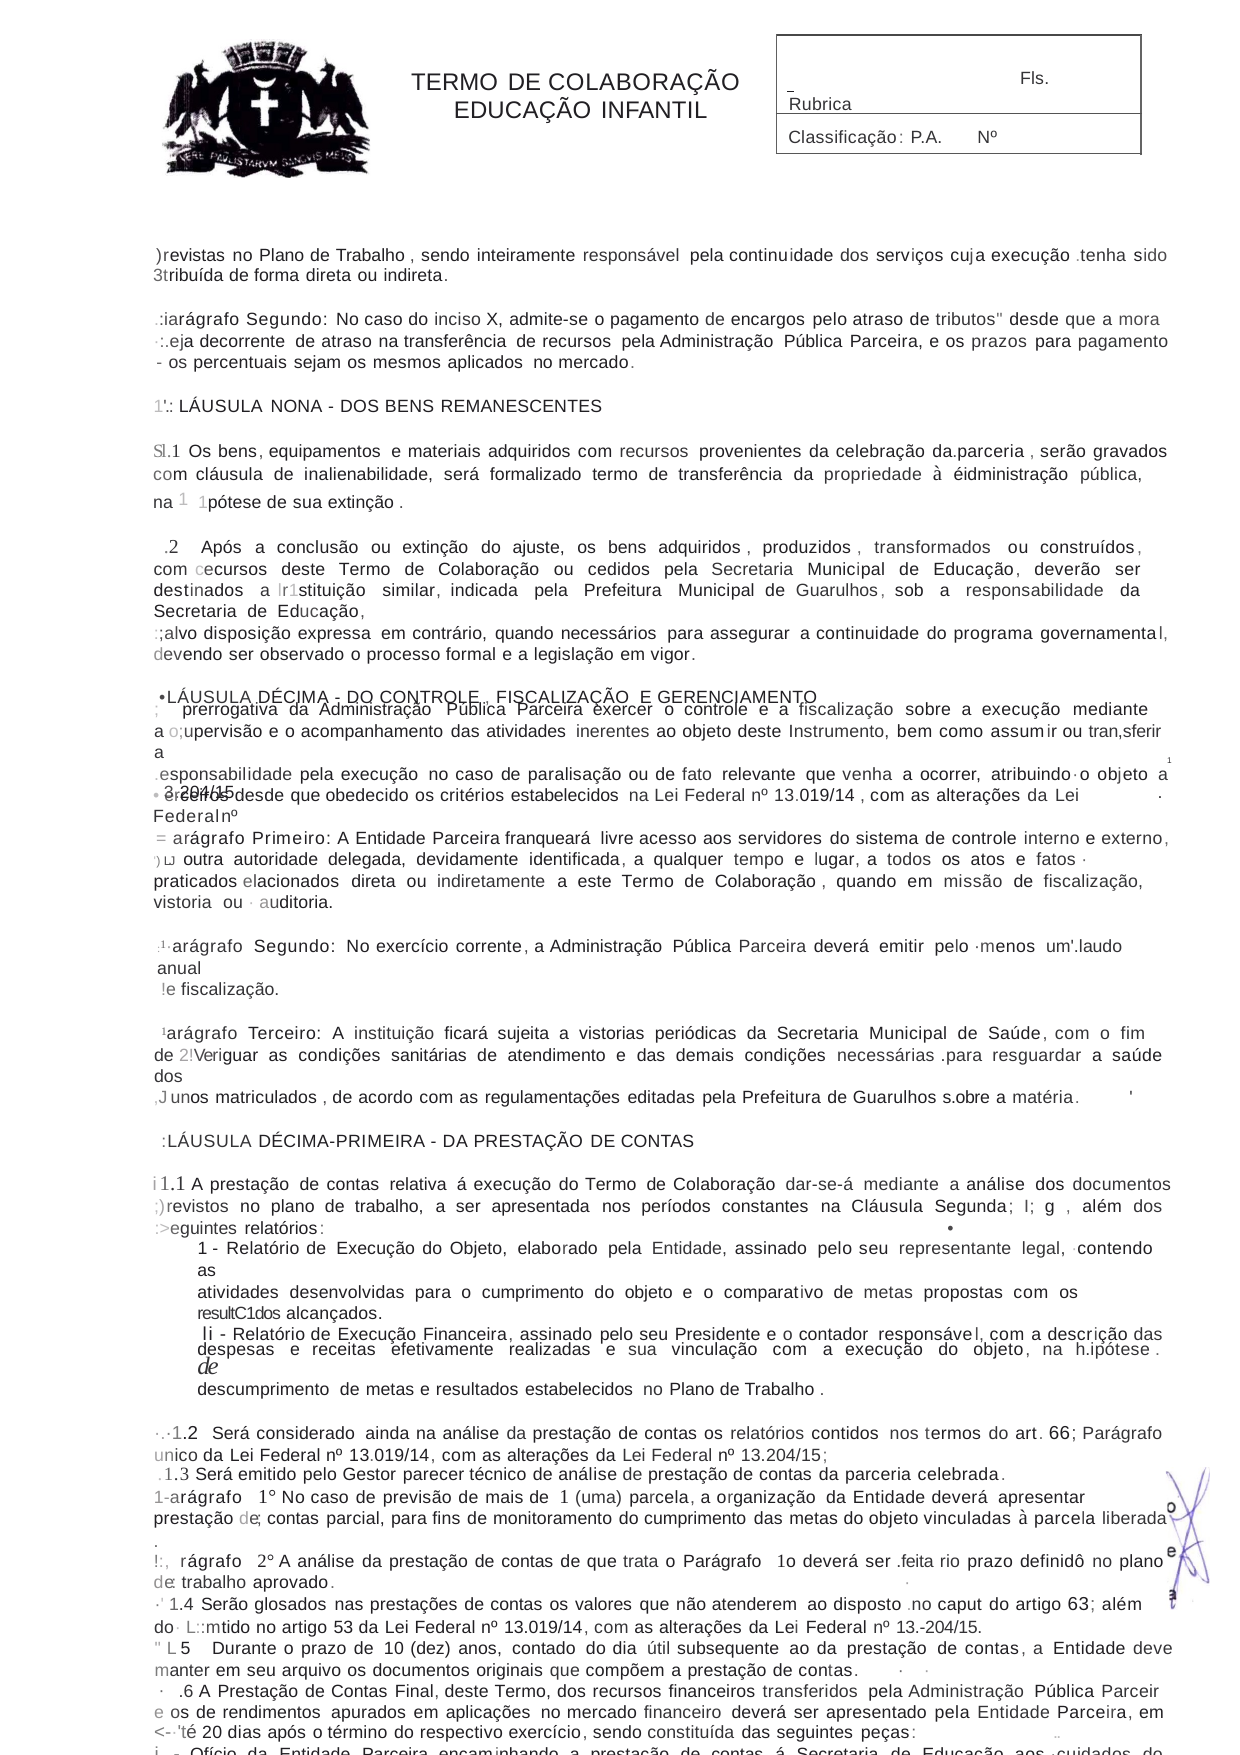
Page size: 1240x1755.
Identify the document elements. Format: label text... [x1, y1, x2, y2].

text_box [1176, 1468, 1210, 1610]
text_box )revistas no Plano de Trabalho , sendo inteiramente responsável pela continuidade dos serviços cuja execução .tenha sido 3tribuída de forma direta ou indireta. .:iarágrafo Segundo: No caso do inciso X, admite-se o pagamento de encargos pelo atraso de tributos" desde que a mora ·:.eja decorrente de atraso na transferência de recursos pela Administração Pública Parceira, e os prazos para pagamento - os percentuais sejam os mesmos aplicados no mercado. 1'.: LÁUSULA NONA - DOS BENS REMANESCENTES Sl.1 Os bens, equipamentos e materiais adquiridos com recursos provenientes da celebração da.parceria , serão gravados com cláusula de inalienabilidade, será formalizado termo de transferência da propriedade à éidministração pública, na 1 1pótese de sua extinção . .2 Após a conclusão ou extinção do ajuste, os bens adquiridos , produzidos , transformados ou construídos, com cecursos deste Termo de Colaboração ou cedidos pela Secretaria Municipal de Educação, deverão ser destinados a lr1stituição similar, indicada pela Prefeitura Municipal de Guarulhos, sob a responsabilidade da Secretaria de Educação, :;alvo disposição expressa em contrário, quando necessários para assegurar a continuidade do programa governamental, devendo ser observado o processo formal e a legislação em vigor. •LÁUSULA DÉCIMA - DO CONTROLE , FISCALIZAÇÃO E GERENCIAMENTO [151, 244, 1171, 676]
text_box [162, 40, 370, 178]
text_box 3.204/15 . . = arágrafo Primeiro: A Entidade Parceira franqueará livre acesso aos servidores do sistema de controle interno e externo, ')LJ outra autoridade delegada, devidamente identificada, a qualquer tempo e lugar, a todos os atos e fatos · praticados elacionados direta ou indiretamente a este Termo de Colaboração , quando em missão de fiscalização, vistoria ou · auditoria. :1·arágrafo Segundo: No exercício corrente, a Administração Pública Parceira deverá emitir pelo ·menos um'.laudo anual !e fiscalização. 1arágrafo Terceiro: A instituição ficará sujeita a vistorias periódicas da Secretaria Municipal de Saúde, com o fim de 2!Veriguar as condições sanitárias de atendimento e das demais condições necessárias .para resguardar a saúde dos ,Junos matriculados , de acordo com as regulamentações editadas pela Prefeitura de Guarulhos s.obre a matéria. ' :LÁUSULA DÉCIMA-PRIMEIRA - DA PRESTAÇÃO DE CONTAS i1.1 A prestação de contas relativa á execução do Termo de Colaboração dar-se-á mediante a análise dos documentos ;)revistos no plano de trabalho, a ser apresentada nos períodos constantes na Cláusula Segunda; I; g , além dos :>eguintes relatórios: • 1 - Relatório de Execução do Objeto, elaborado pela Entidade, assinado pelo seu representante legal, ·contendo as atividades desenvolvidas para o cumprimento do objeto e o comparativo de metas propostas com os resultC1dos alcançados. li - Relatório de Execução Financeira, assinado pelo seu Presidente e o contador responsável, com a descrição das despesas e receitas efetivamente realizadas e sua vinculação com a execução do objeto, na h.ipótese . de descumprimento de metas e resultados estabelecidos no Plano de Trabalho . ·.·1.2 Será considerado ainda na análise da prestação de contas os relatórios contidos nos termos do art. 66; Parágrafo unico da Lei Federal nº 13.019/14, com as alterações da Lei Federal nº 13.204/15; .1.3 Será emitido pelo Gestor parecer técnico de análise de prestação de contas da parceria celebrada. 1-arágrafo 1° No caso de previsão de mais de 1 (uma) parcela, a organização da Entidade deverá apresentar prestação de; contas parcial, para fins de monitoramento do cumprimento das metas do objeto vinculadas àparcela liberada . !:, rágrafo 2° A análise da prestação de contas de que trata o Parágrafo 1o deverá ser .feita rio prazo definidô no plano de: trabalho aprovado. · ·' 1.4 Serão glosados nas prestações de contas os valores que não atenderem ao disposto .no caput do artigo 63; além do· L::mtido no artigo 53 da Lei Federal nº 13.019/14, com as alterações da Lei Federal nº 13.-204/15. " L5 Durante o prazo de 10 (dez) anos, contado do dia útil subsequente ao da prestação de contas, a Entidade deve manter em seu arquivo os documentos originais que compõem a prestação de contas. · · .6 A Prestação de Contas Final, deste Termo, dos recursos financeiros transferidos pela Administração Pública Parceir e os de rendimentos apurados em aplicações no mercado financeiro deverá ser apresentado pela Entidade Parceira, em <-·'té 20 dias após o término do respectivo exercício, sendo constituída das seguintes peças: .. i - Ofício da Entidade Parceira encaminhando a prestação de contas á Secretaria de Educação aos ·cuidados do / 7 } ·· · \. [150, 781, 1176, 1706]
text_box ; prerrogativa da Administração Pública Parceira exercer o controle e a fiscalização sobre a execução mediante a o;upervisão e o acompanhamento das atividades inerentes ao objeto deste Instrumento, bem como assumir ou tran,sferir a .esponsabilidade pela execução no caso de paralisação ou de fato relevante que venha a ocorrer, atribuindo·o objeto a • erceiros desde que obedecido os critérios estabelecidos na Lei Federal nº 13.019/14 , com as alterações da Lei Federalnº [151, 696, 1169, 781]
text_box Rubrica Classificação: P.A. Nº [785, 66, 1006, 147]
text_box Fls. [1017, 66, 1053, 89]
text_box TERMO DE COLABORAÇÃO EDUCAÇÃO INFANTIL [408, 66, 746, 124]
text_box 1 [1165, 754, 1175, 768]
